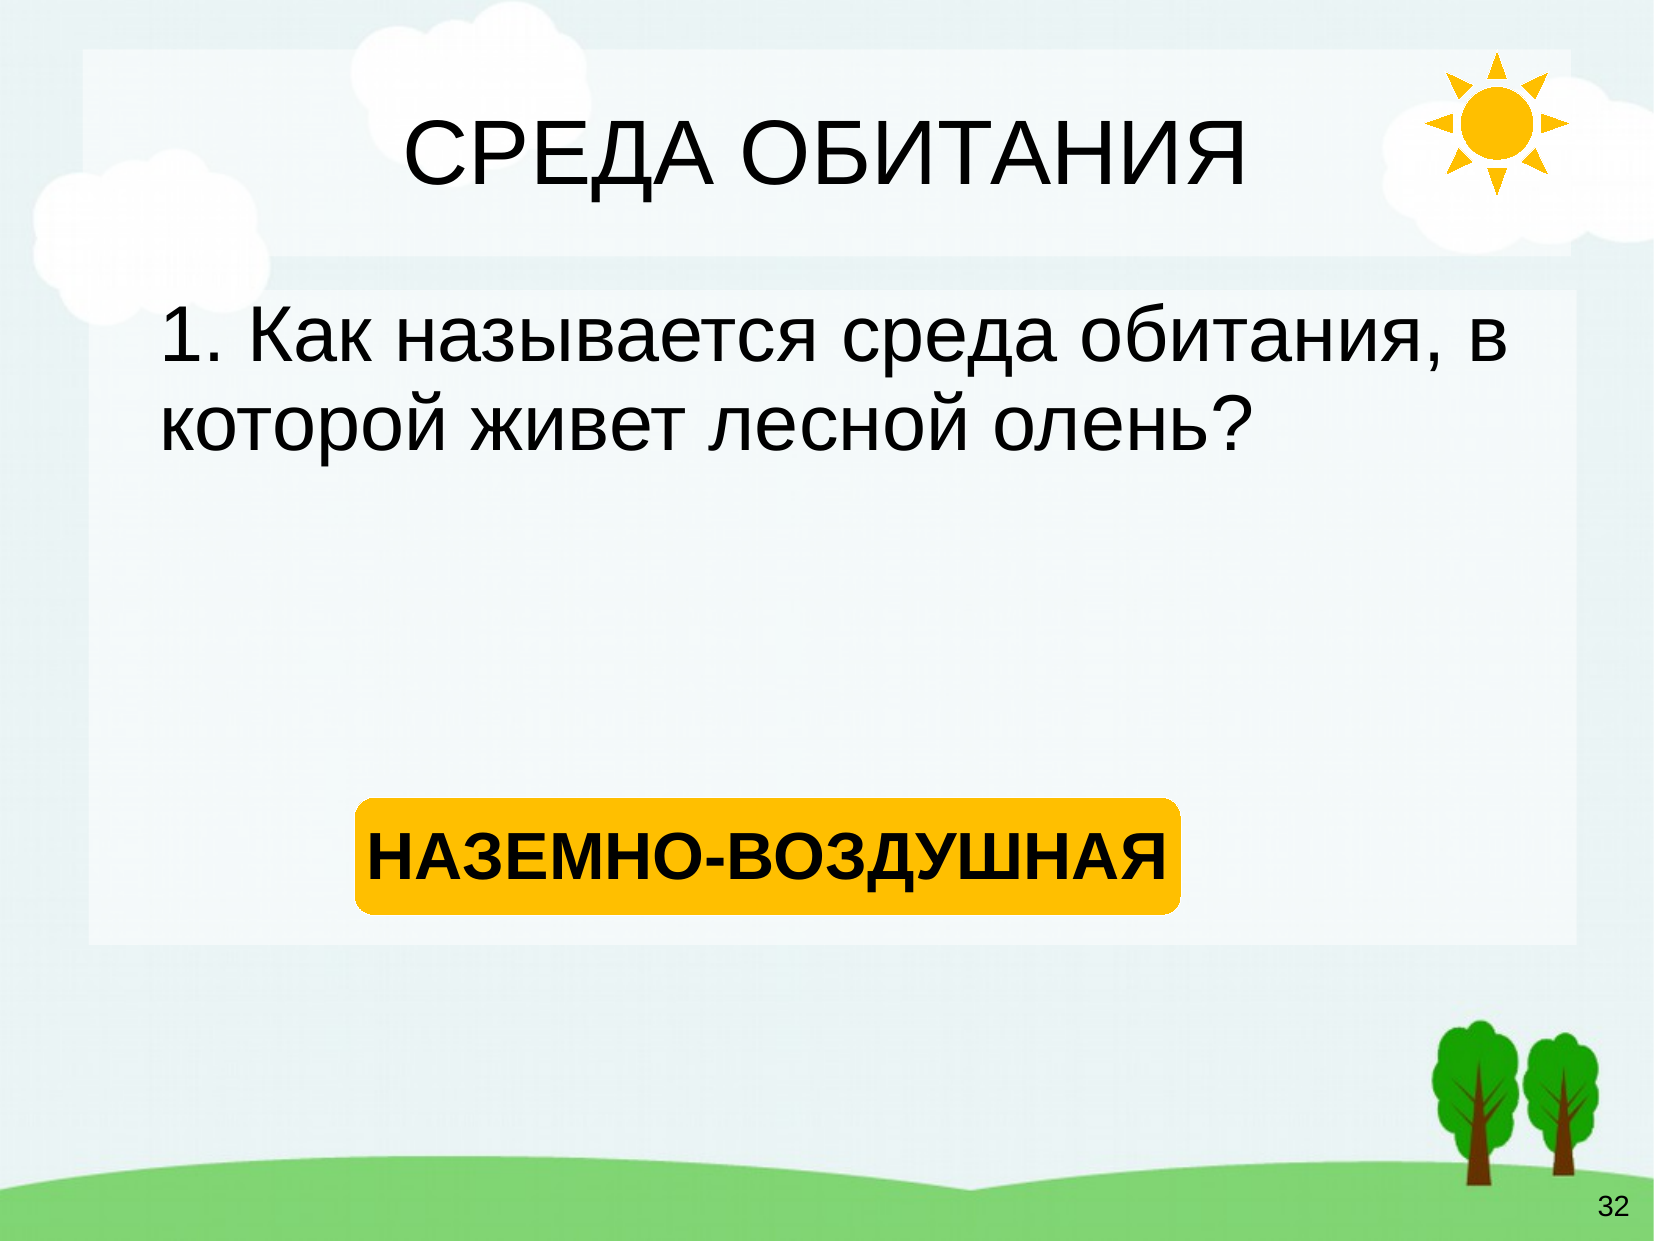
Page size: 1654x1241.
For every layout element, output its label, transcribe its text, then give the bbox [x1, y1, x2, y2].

text_box [1486, 167, 1508, 198]
title СРЕДА ОБИТАНИЯ [82, 49, 1571, 257]
text_box [1444, 71, 1474, 100]
text_box [1540, 112, 1571, 134]
text_box [1460, 86, 1535, 161]
text_box [1423, 112, 1454, 134]
text_box НАЗЕМНО-ВОЗДУШНАЯ [354, 797, 1182, 916]
text_box [1520, 71, 1550, 100]
text_box [1486, 49, 1508, 80]
text_box [1520, 146, 1550, 176]
list 1. Как называется среда обитания, в которой живет лесной олень? [88, 290, 1577, 945]
text_box [1444, 146, 1474, 176]
picture [0, 0, 1654, 1241]
